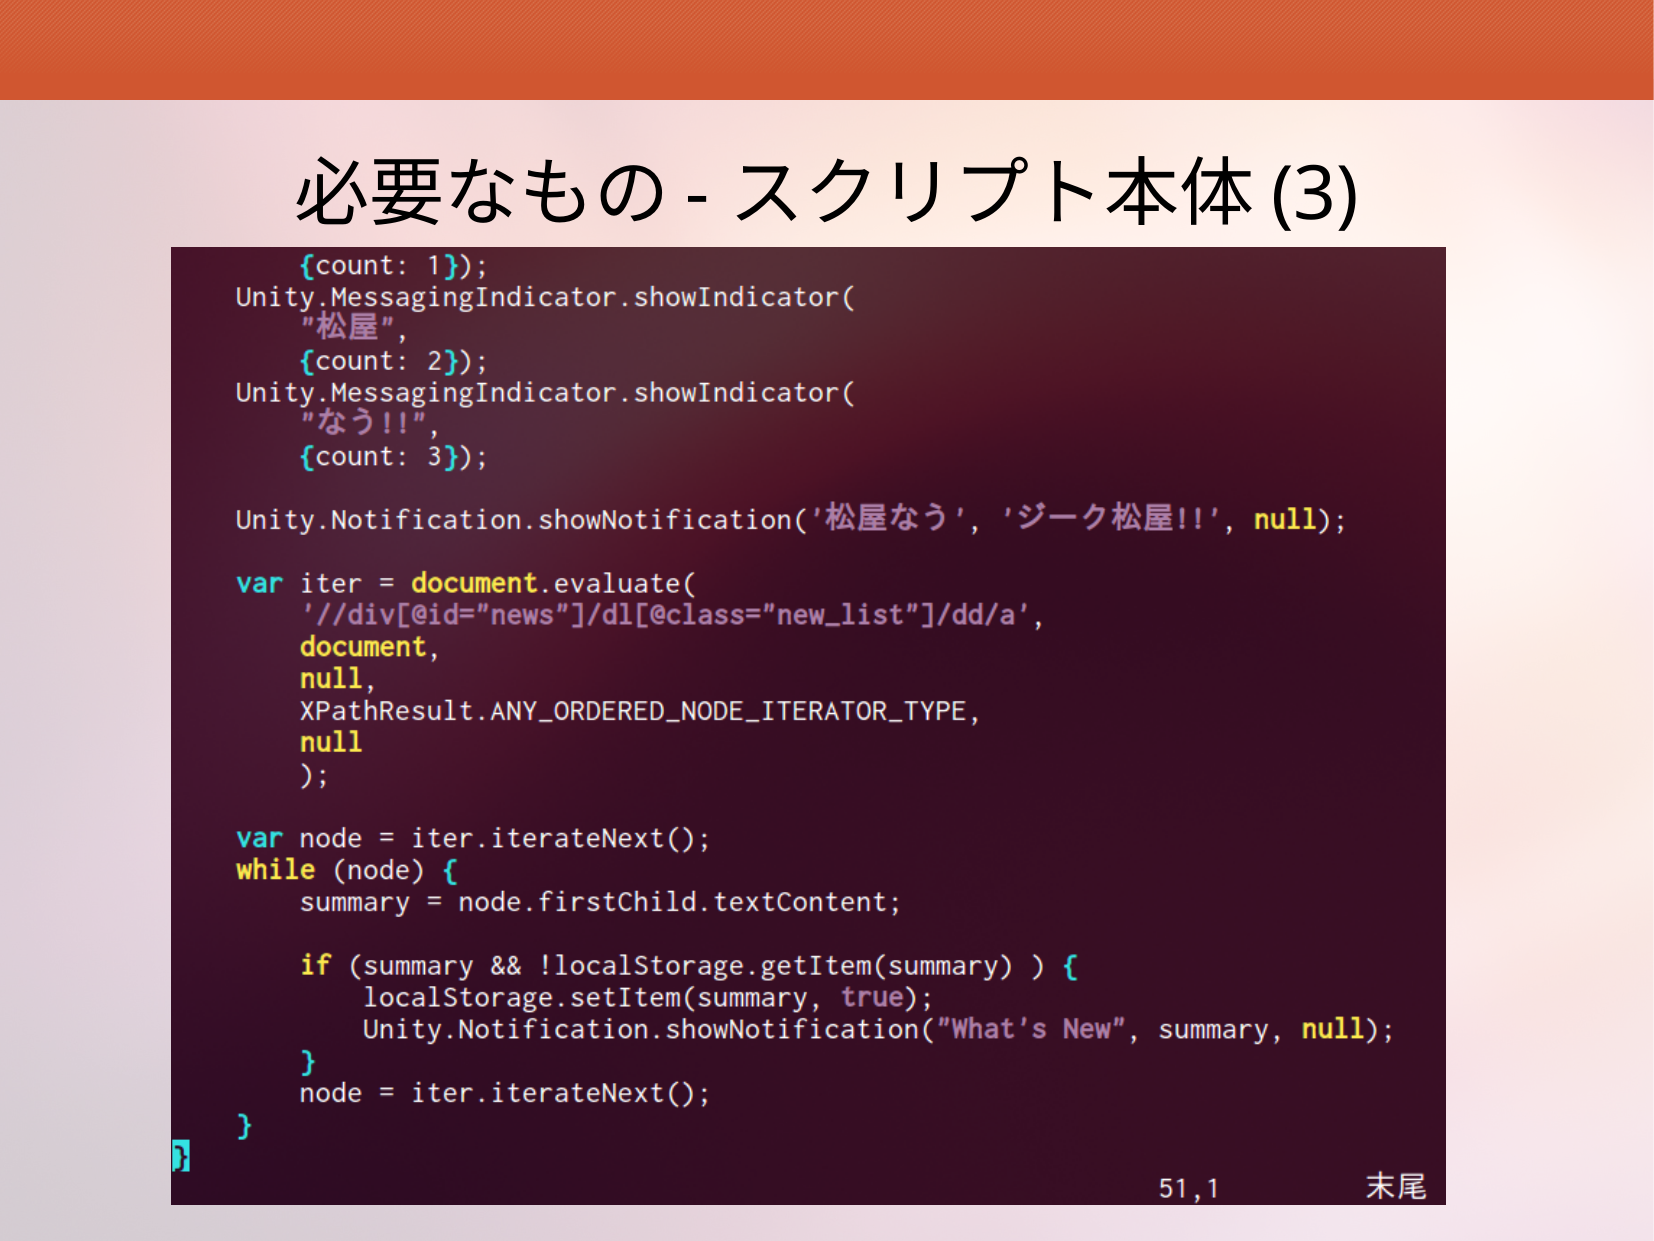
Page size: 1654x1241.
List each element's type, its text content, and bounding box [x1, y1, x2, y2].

title 必要なもの - スクリプト本体 (3) [82, 118, 1571, 257]
picture [0, 0, 1654, 1241]
